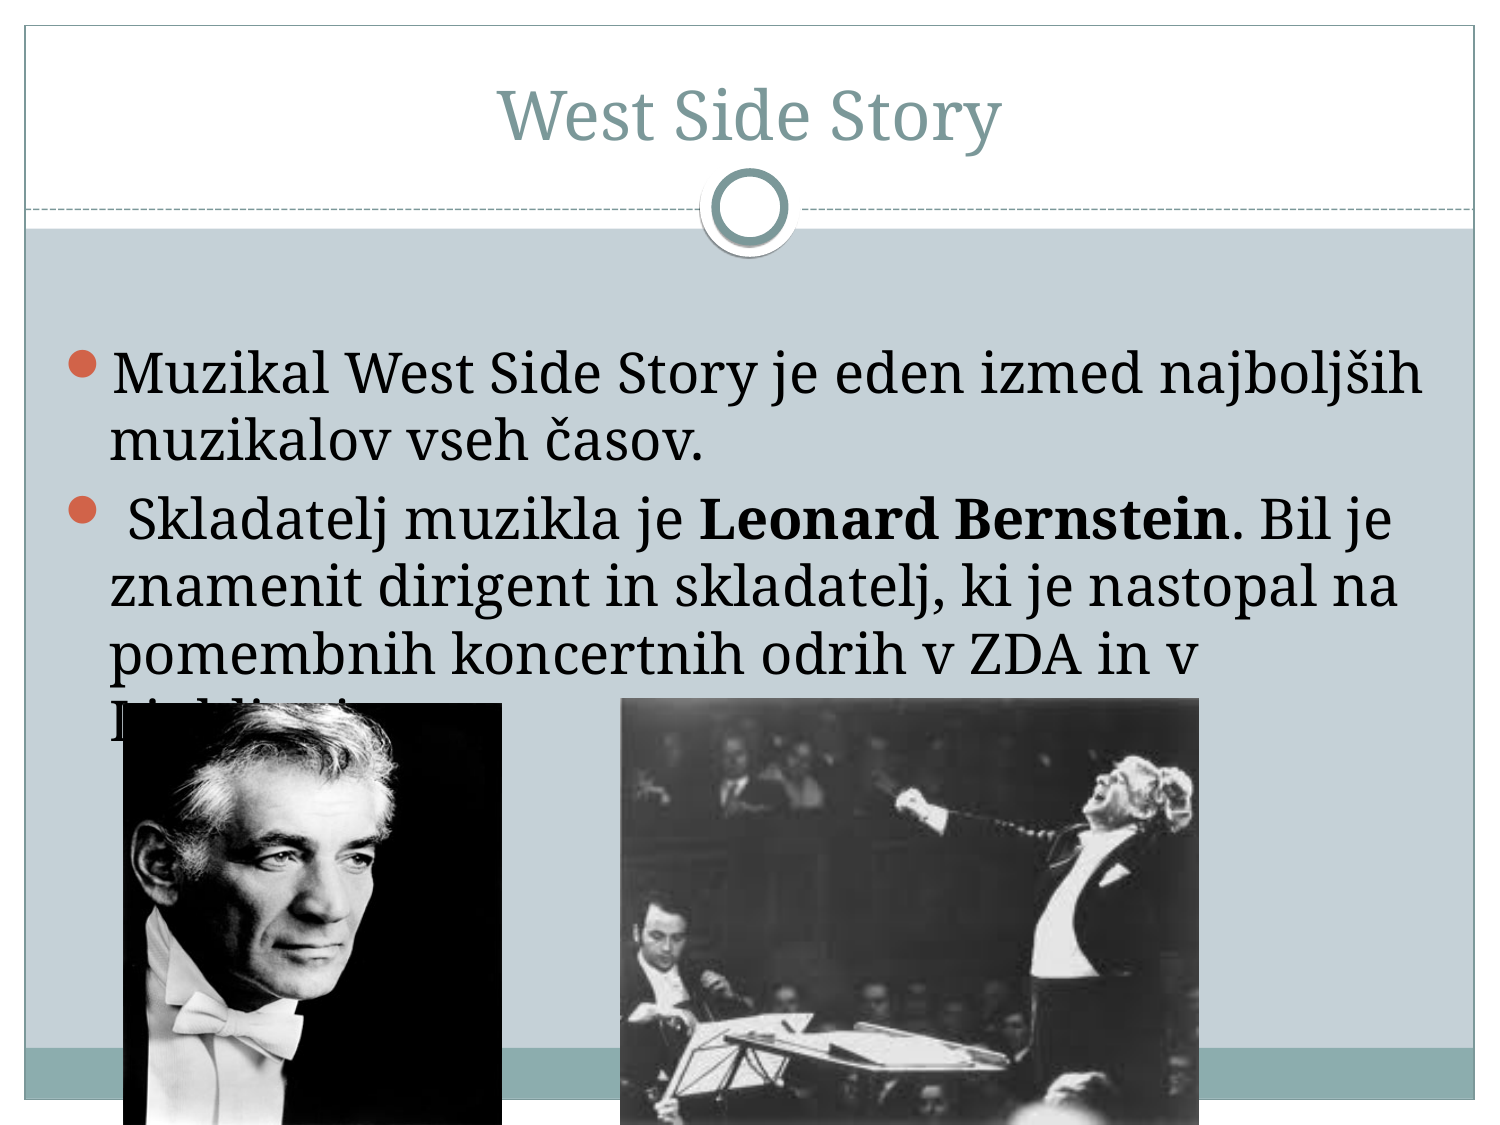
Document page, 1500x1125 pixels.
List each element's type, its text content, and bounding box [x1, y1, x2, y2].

list Muzikal West Side Story je eden izmed najboljših muzikalov vseh časov. Skladatelj muzikla je Leonard Bernstein. Bil je znamenit dirigent in skladatelj, ki je nastopal na pomembnih koncertnih odrih v ZDA in v Ljubljani. [49, 250, 1445, 1001]
title West Side Story [49, 37, 1450, 162]
picture [123, 703, 502, 1125]
picture [620, 698, 1199, 1125]
